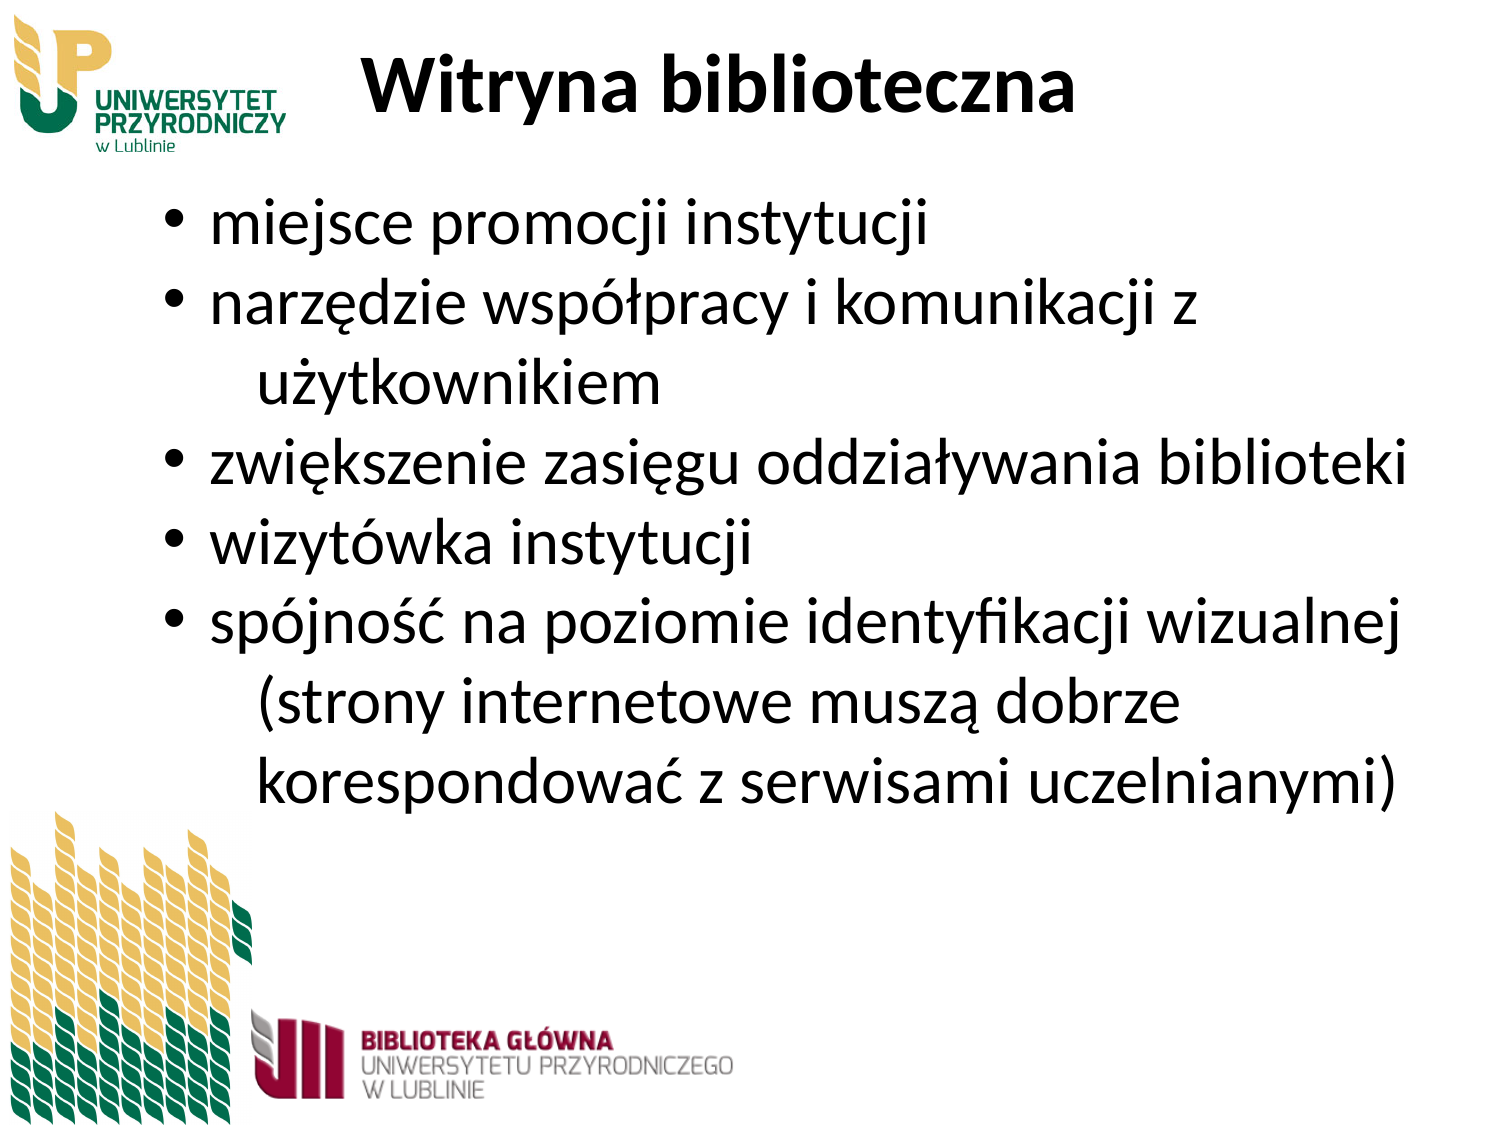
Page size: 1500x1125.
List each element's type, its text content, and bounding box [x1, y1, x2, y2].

text_box miejsce promocji instytucji narzędzie współpracy i komunikacji z użytkownikiem zwiększenie zasięgu oddziaływania biblioteki wizytówka instytucji spójność na poziomie identyfikacji wizualnej (strony internetowe muszą dobrze korespondować z serwisami uczelnianymi) [147, 170, 1458, 913]
text_box Witryna biblioteczna [345, 22, 1329, 139]
picture [9, 811, 739, 1125]
picture [14, 0, 1043, 152]
